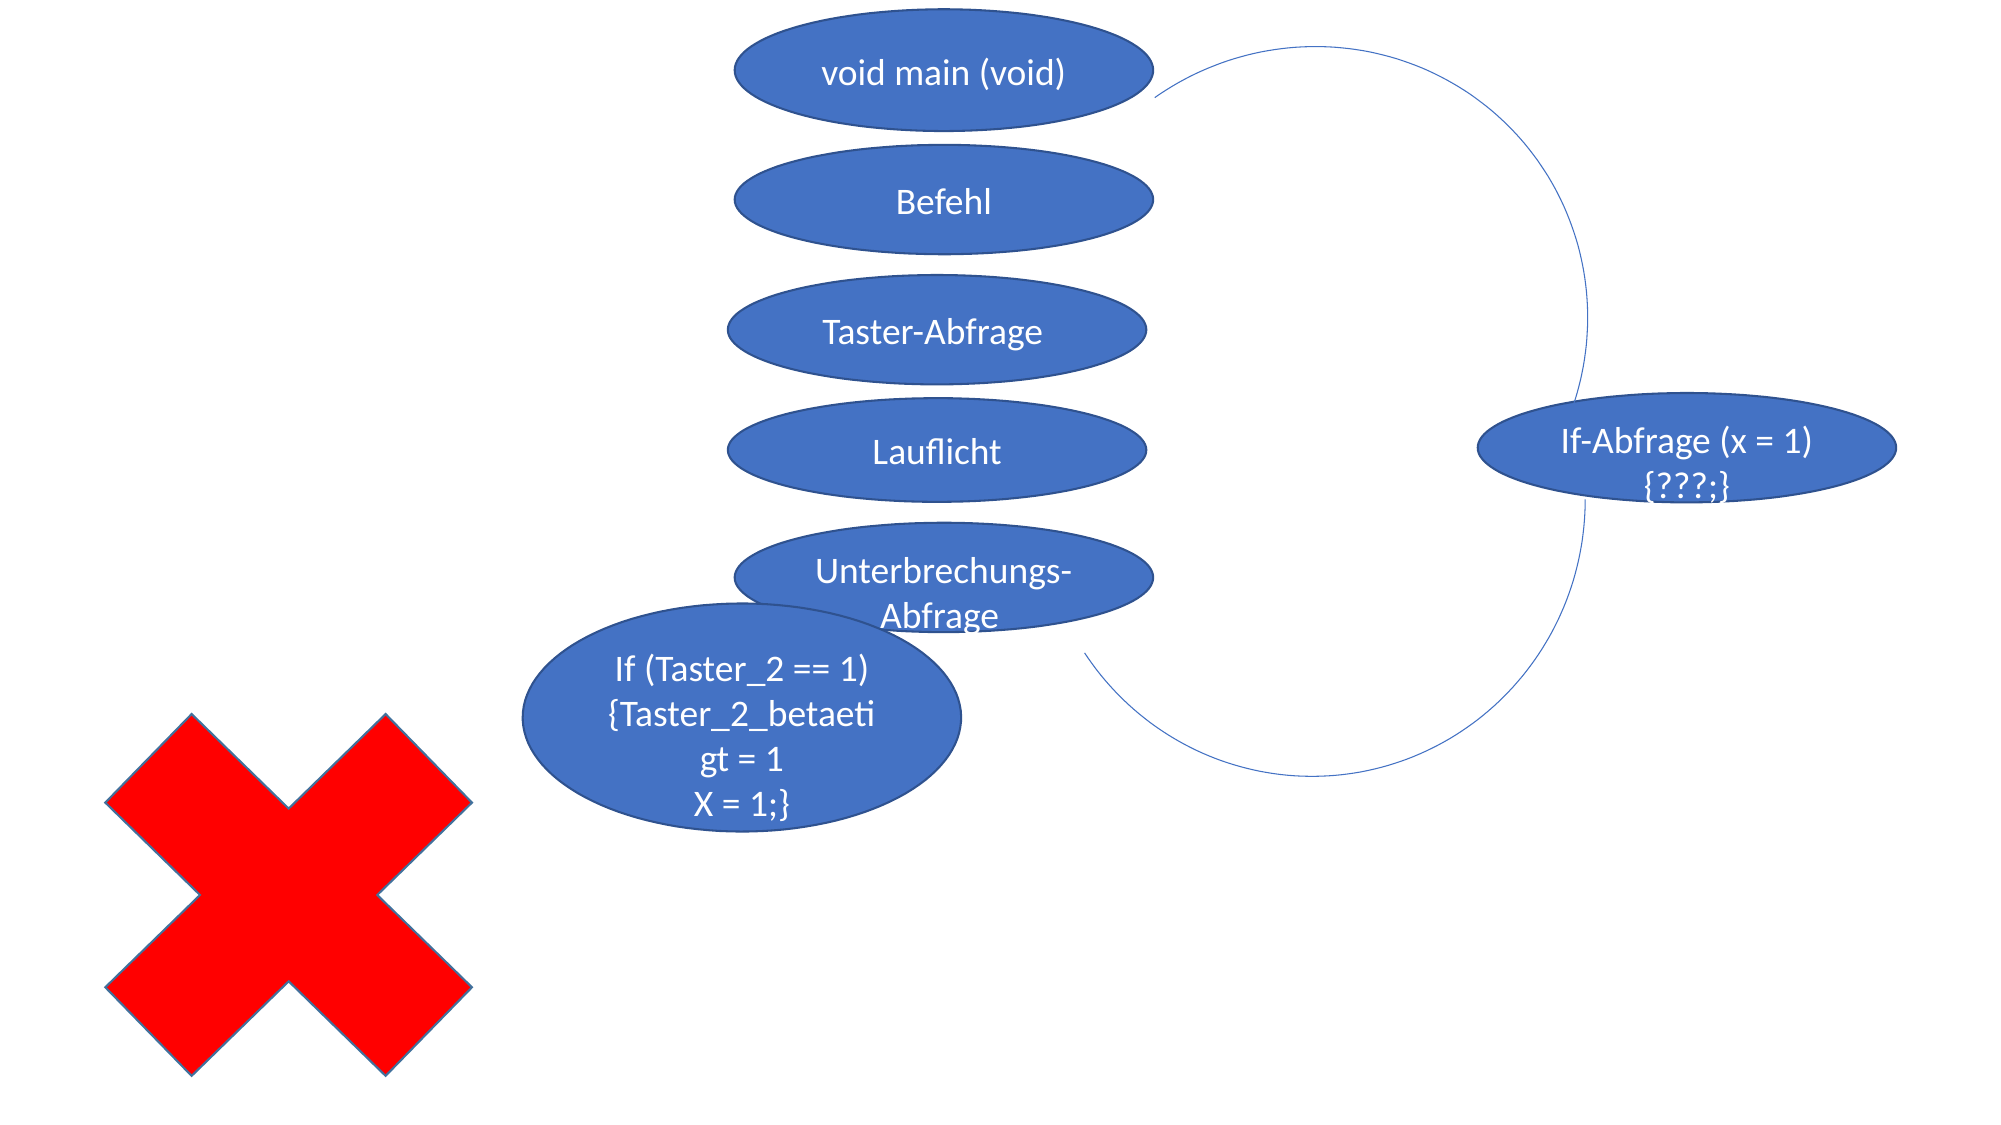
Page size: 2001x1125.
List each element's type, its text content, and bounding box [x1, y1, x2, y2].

text_box If (Taster_2 == 1) {Taster_2_betaetigt = 1 X = 1;} [522, 603, 962, 832]
text_box Taster-Abfrage [727, 275, 1147, 385]
text_box [105, 714, 472, 1076]
text_box If-Abfrage (x = 1) {???;} [1477, 393, 1897, 503]
text_box Unterbrechungs-Abfrage [734, 522, 1154, 633]
text_box Lauflicht [727, 398, 1147, 502]
text_box Befehl [734, 144, 1154, 255]
text_box void main (void) [734, 9, 1154, 132]
